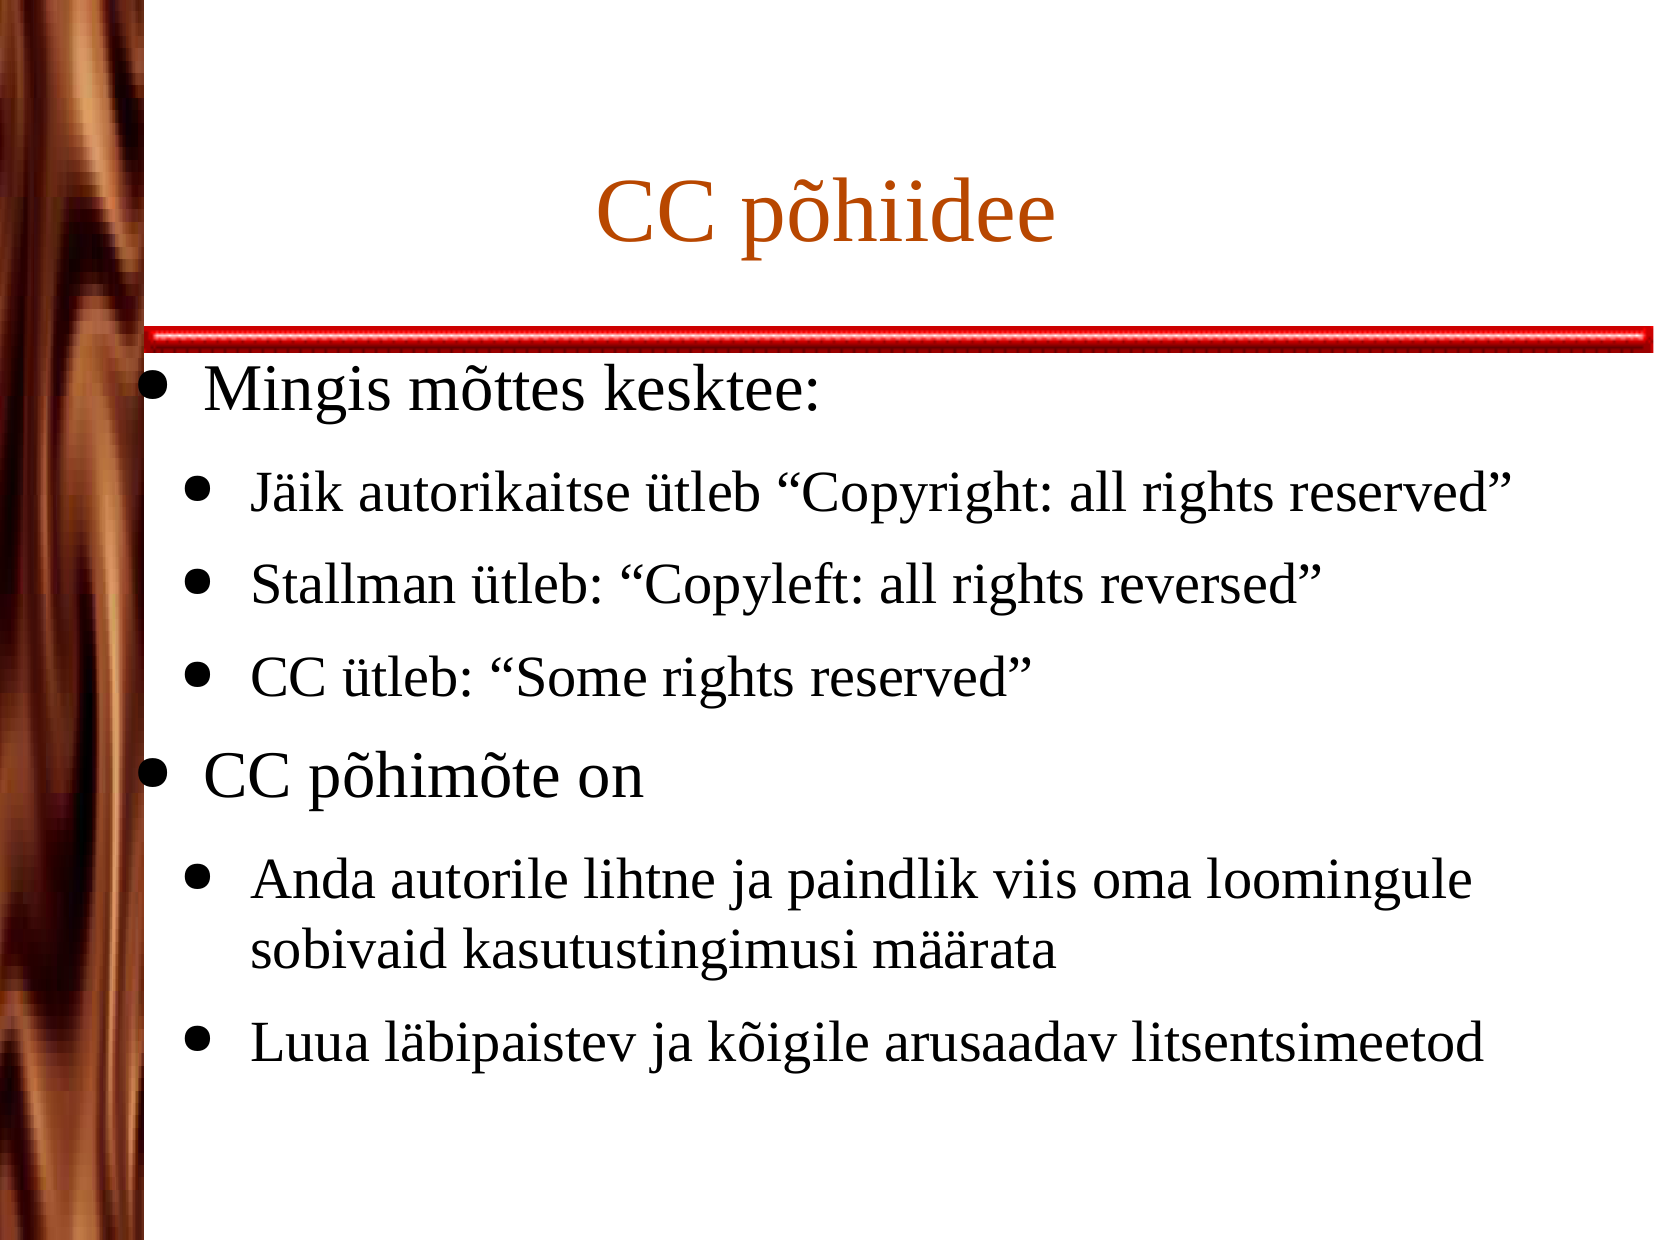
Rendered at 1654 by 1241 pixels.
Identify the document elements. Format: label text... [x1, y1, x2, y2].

title CC põhiidee [121, 100, 1533, 312]
list Mingis mõttes kesktee: Jäik autorikaitse ütleb “Copyright: all rights reserved” Stallman ütleb: “Copyleft: all rights reversed” CC ütleb: “Some rights reserved” CC põhimõte on Anda autorile lihtne ja paindlik viis oma loomingule sobivaid kasutustingimusi määrata Luua läbipaistev ja kõigile arusaadav litsentsimeetod [121, 344, 1533, 1126]
picture [0, 0, 1654, 1240]
